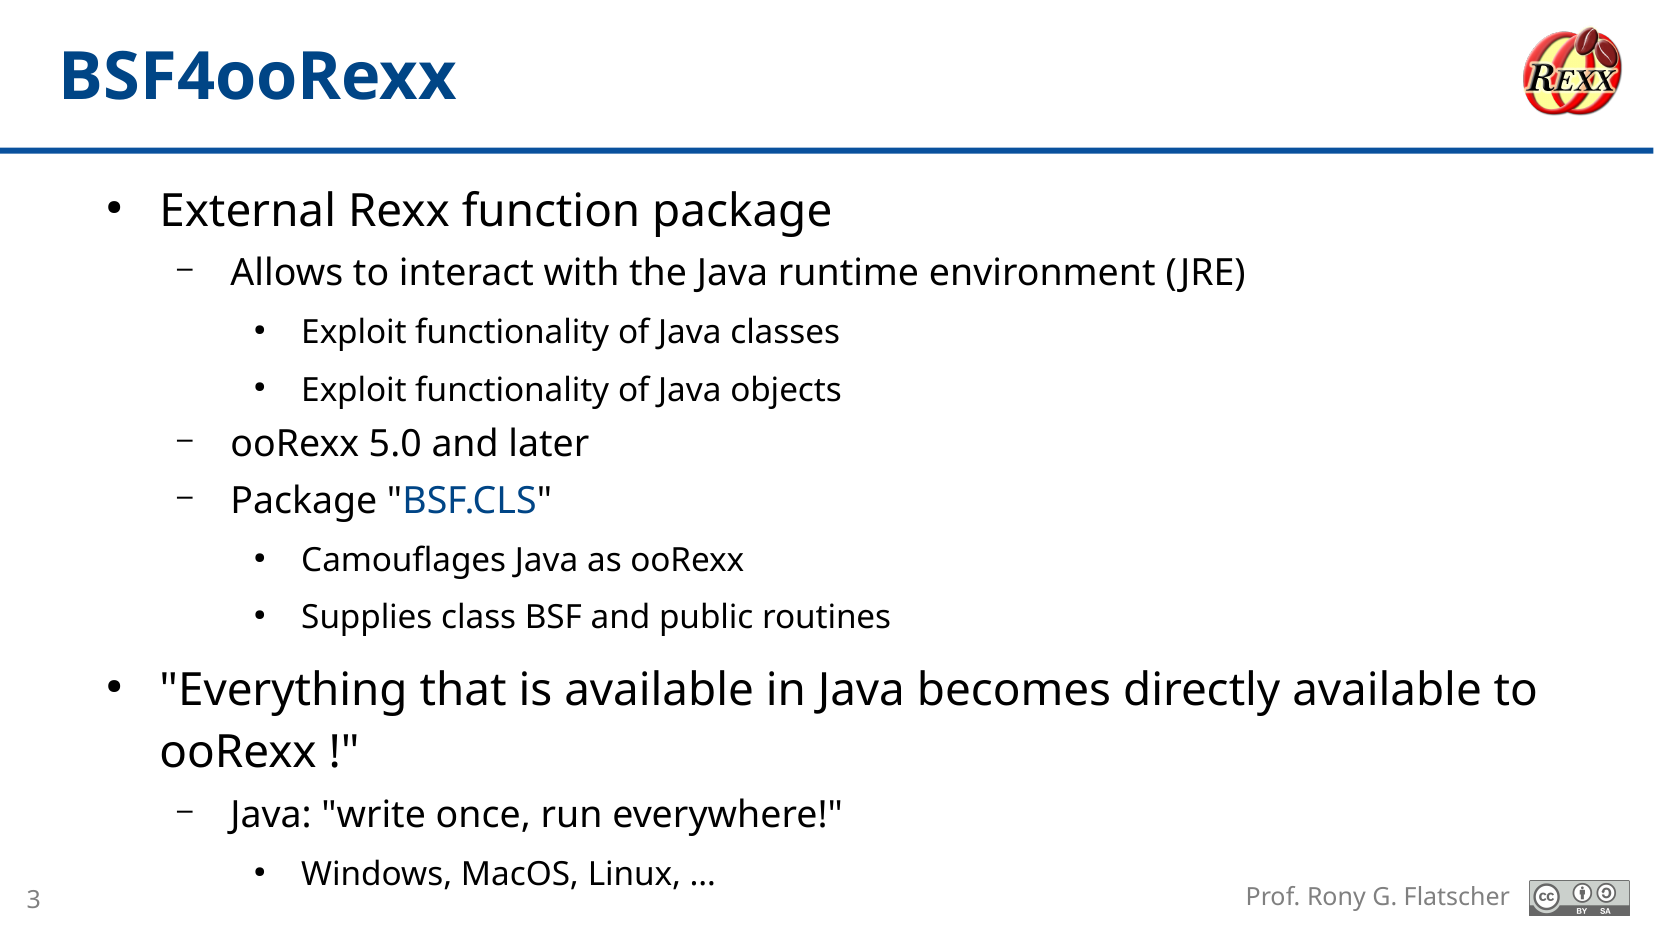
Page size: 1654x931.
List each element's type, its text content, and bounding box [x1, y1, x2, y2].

title BSF4ooRexx [0, 0, 1625, 148]
list External Rexx function package Allows to interact with the Java runtime environment (JRE) Exploit functionality of Java classes Exploit functionality of Java objects ooRexx 5.0 and later Package "BSF.CLS" Camouflages Java as ooRexx Supplies class BSF and public routines "Everything that is available in Java becomes directly available to ooRexx !" Java: "write once, run everywhere!" Windows, MacOS, Linux, … [88, 177, 1577, 857]
